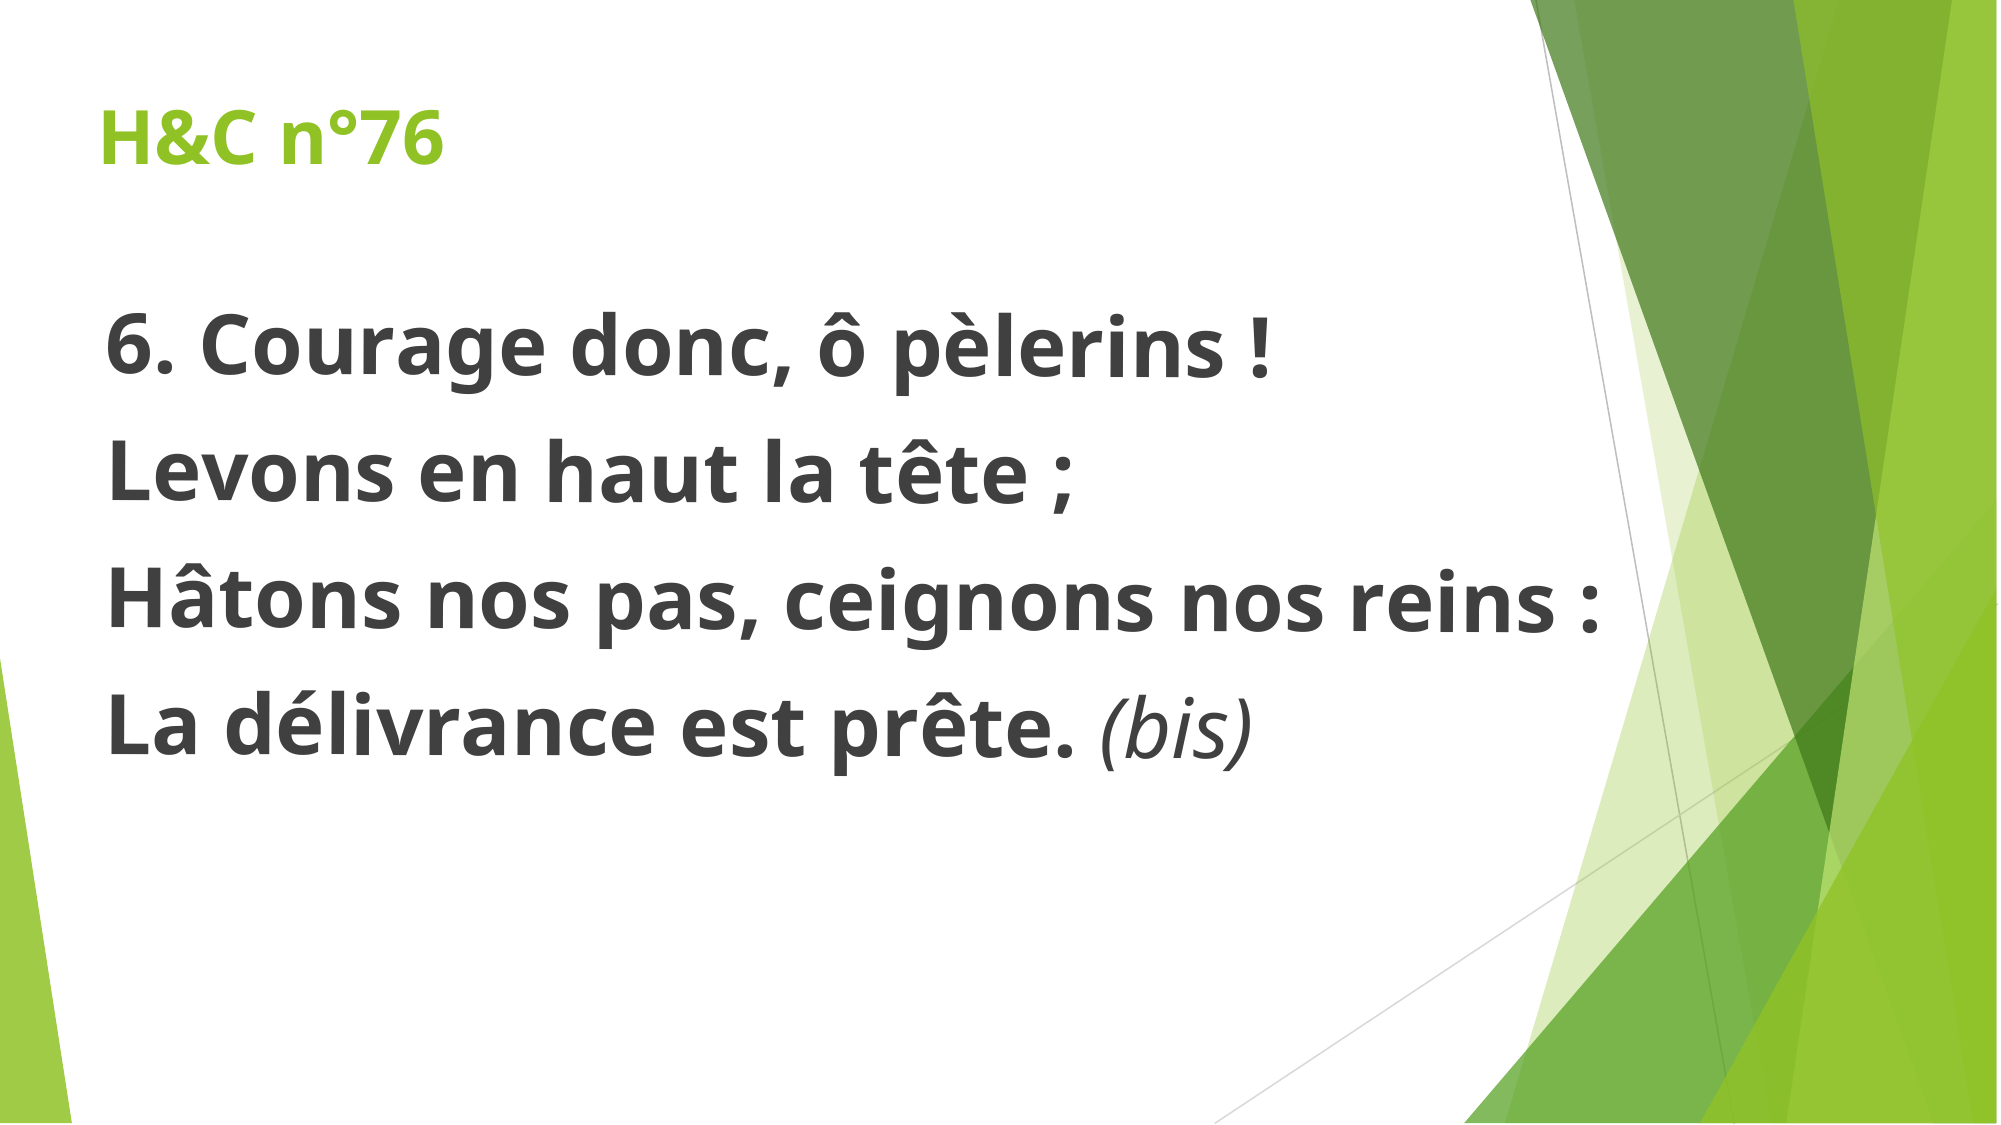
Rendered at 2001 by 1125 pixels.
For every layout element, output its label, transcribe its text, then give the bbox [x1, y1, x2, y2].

text_box 6. Courage donc, ô pèlerins ! Levons en haut la tête ; Hâtons nos pas, ceignons nos reins : La délivrance est prête. (bis) [88, 267, 1958, 1086]
text_box H&C n°76 [82, 82, 496, 189]
